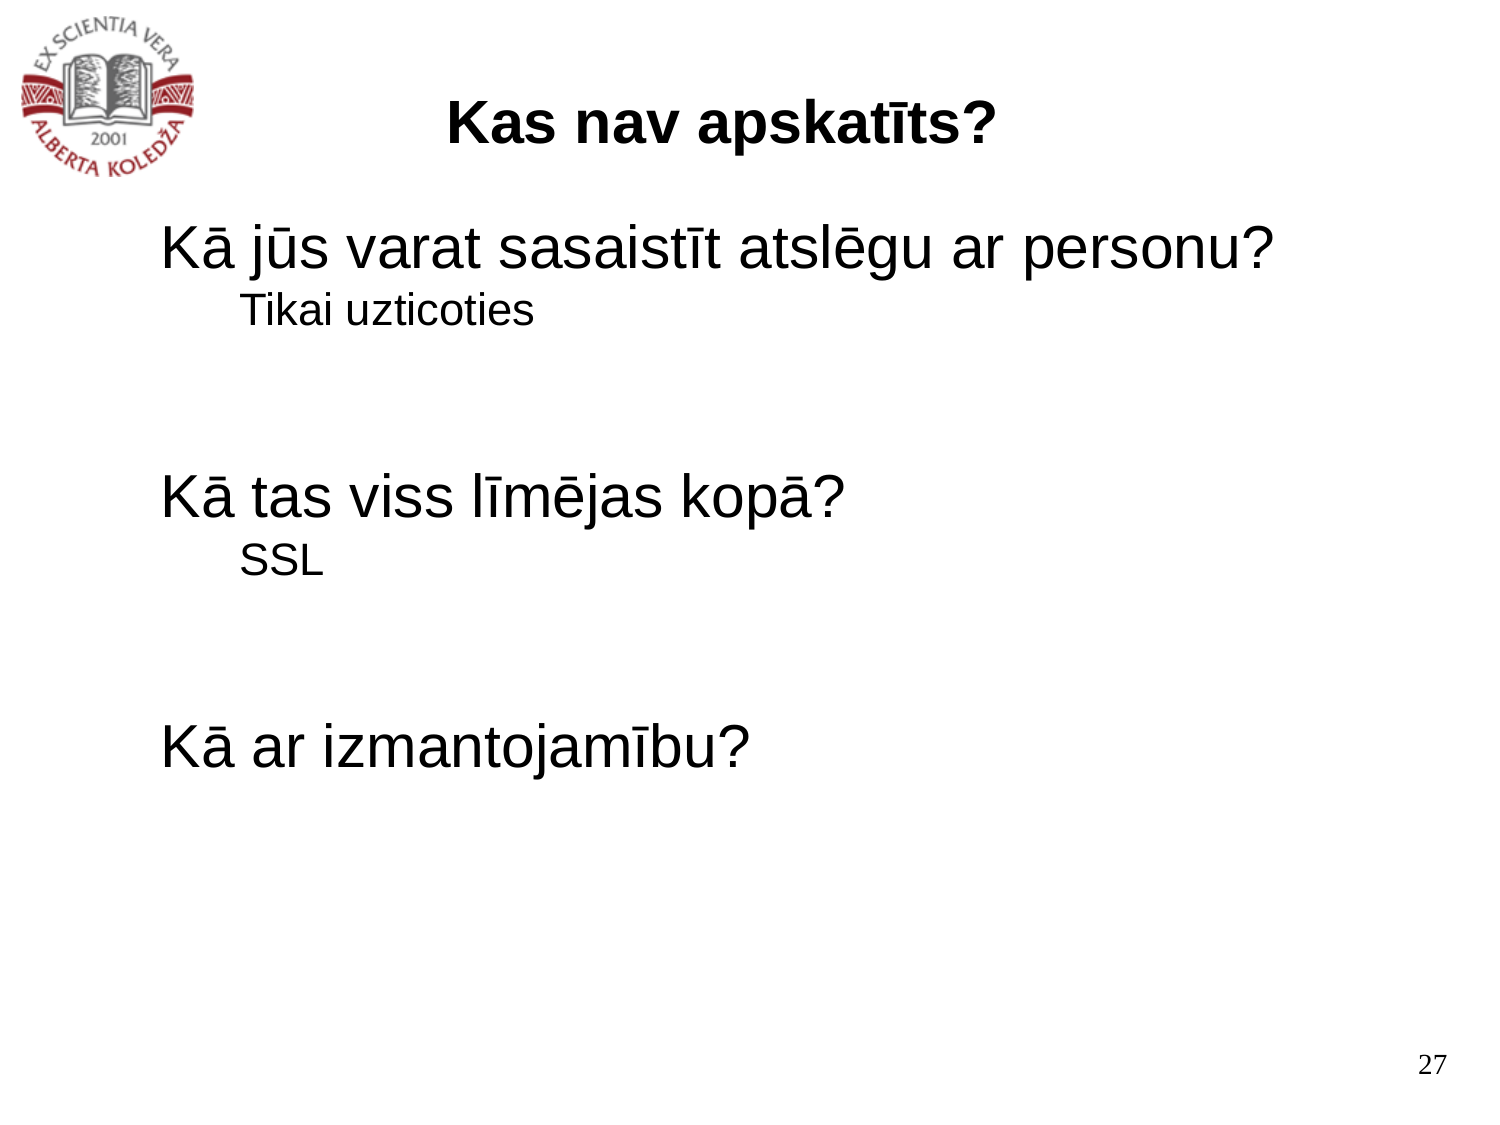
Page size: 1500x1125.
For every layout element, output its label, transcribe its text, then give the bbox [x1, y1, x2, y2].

text_box <skaitlis> [1312, 1037, 1463, 1101]
list Kā jūs varat sasaistīt atslēgu ar personu? Tikai uzticoties Kā tas viss līmējas kopā? SSL Kā ar izmantojamību? [74, 200, 1463, 1101]
picture [21, 16, 194, 177]
title Kas nav apskatīts? [50, 62, 1374, 175]
